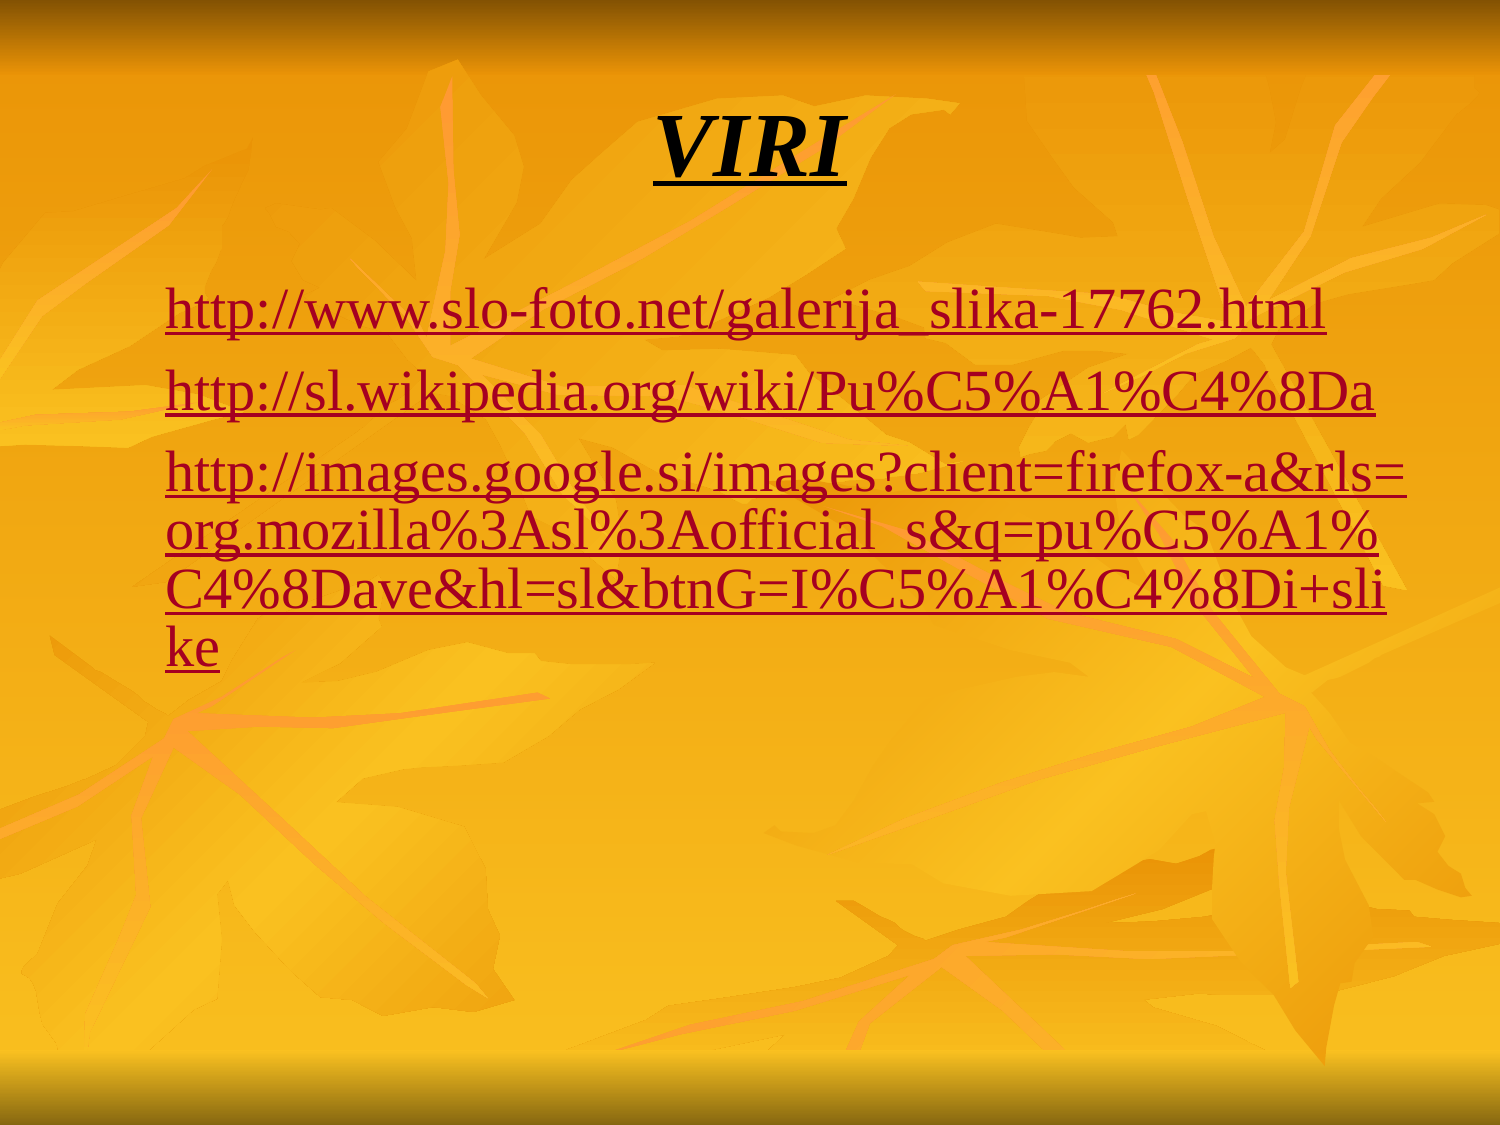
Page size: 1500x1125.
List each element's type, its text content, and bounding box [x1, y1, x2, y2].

list http://www.slo-foto.net/galerija_slika-17762.html http://sl.wikipedia.org/wiki/Pu%C5%A1%C4%8Da http://images.google.si/images?client=firefox-a&rls=org.mozilla%3Asl%3Aofficial_s&q=pu%C5%A1%C4%8Dave&hl=sl&btnG=I%C5%A1%C4%8Di+slike [75, 262, 1425, 1006]
title VIRI [75, 45, 1425, 234]
